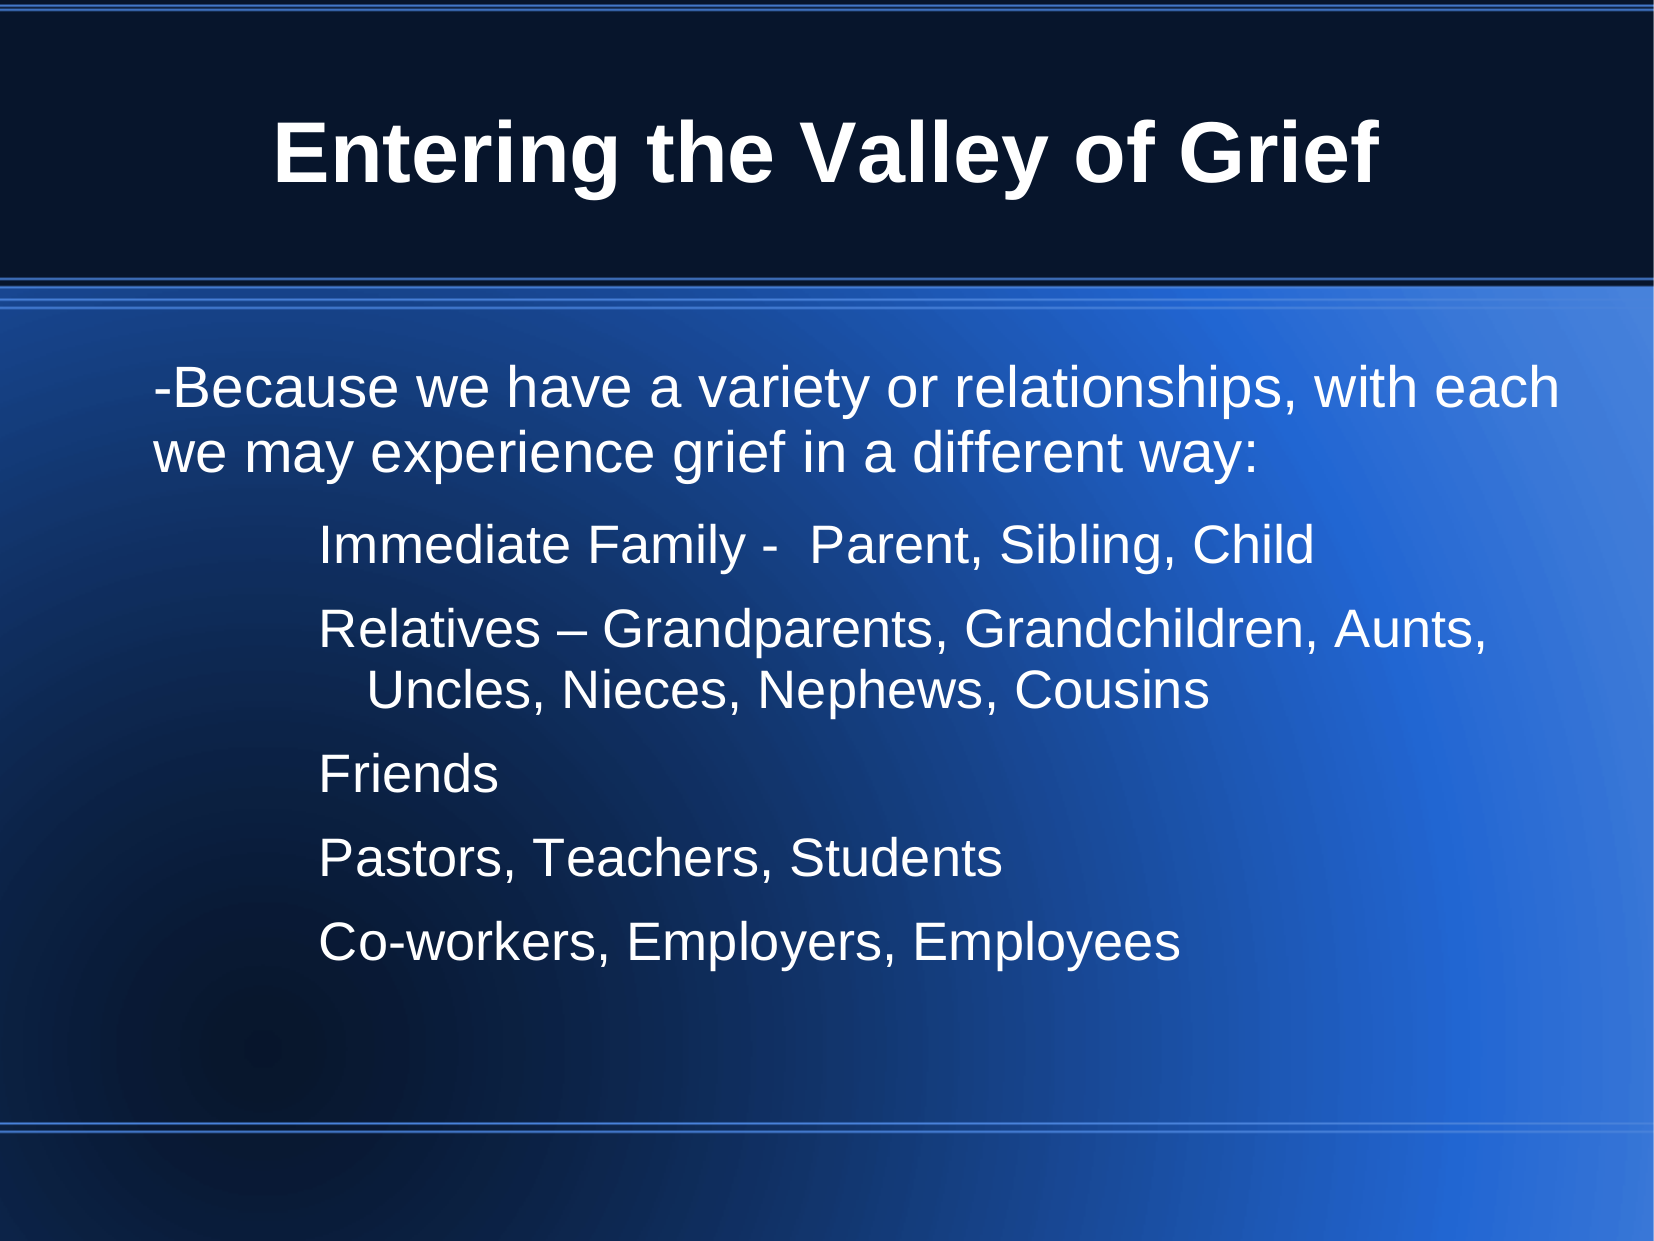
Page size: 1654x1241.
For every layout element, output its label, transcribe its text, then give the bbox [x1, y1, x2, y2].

picture [0, 0, 1654, 1241]
title Entering the Valley of Grief [82, 49, 1571, 257]
list -Because we have a variety or relationships, with each we may experience grief in a different way: Immediate Family - Parent, Sibling, Child Relatives – Grandparents, Grandchildren, Aunts, Uncles, Nieces, Nephews, Cousins Friends Pastors, Teachers, Students Co-workers, Employers, Employees [82, 355, 1571, 1058]
